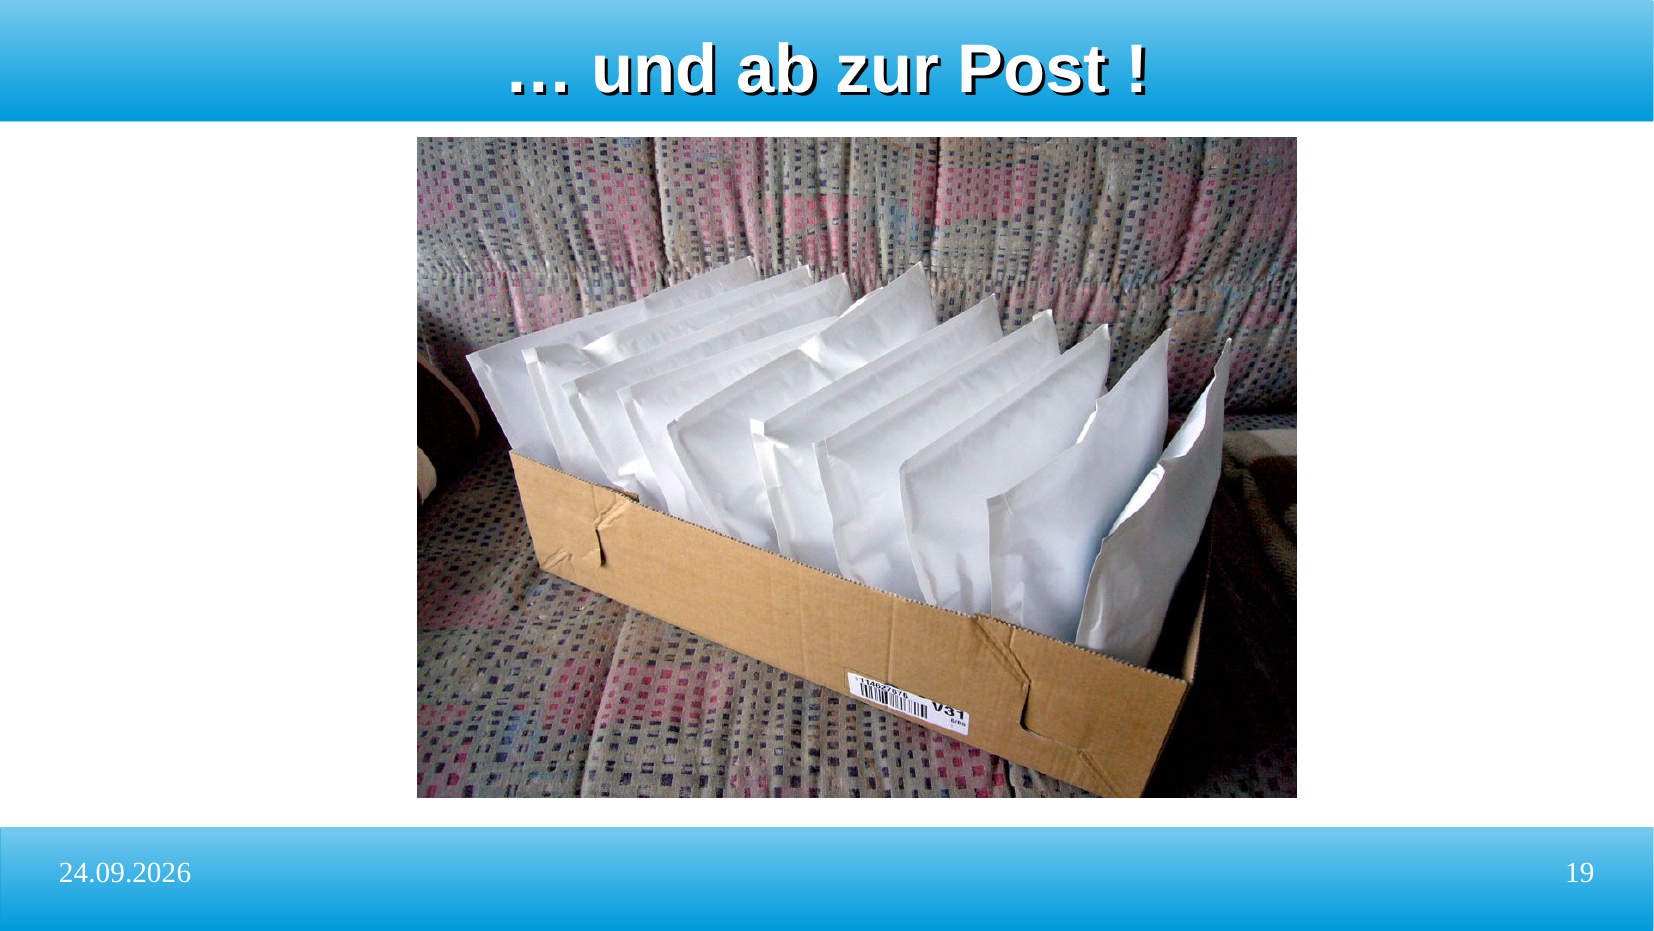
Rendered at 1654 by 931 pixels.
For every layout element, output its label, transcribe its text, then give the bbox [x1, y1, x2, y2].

picture [413, 137, 1297, 798]
title … und ab zur Post ! [59, 29, 1595, 108]
